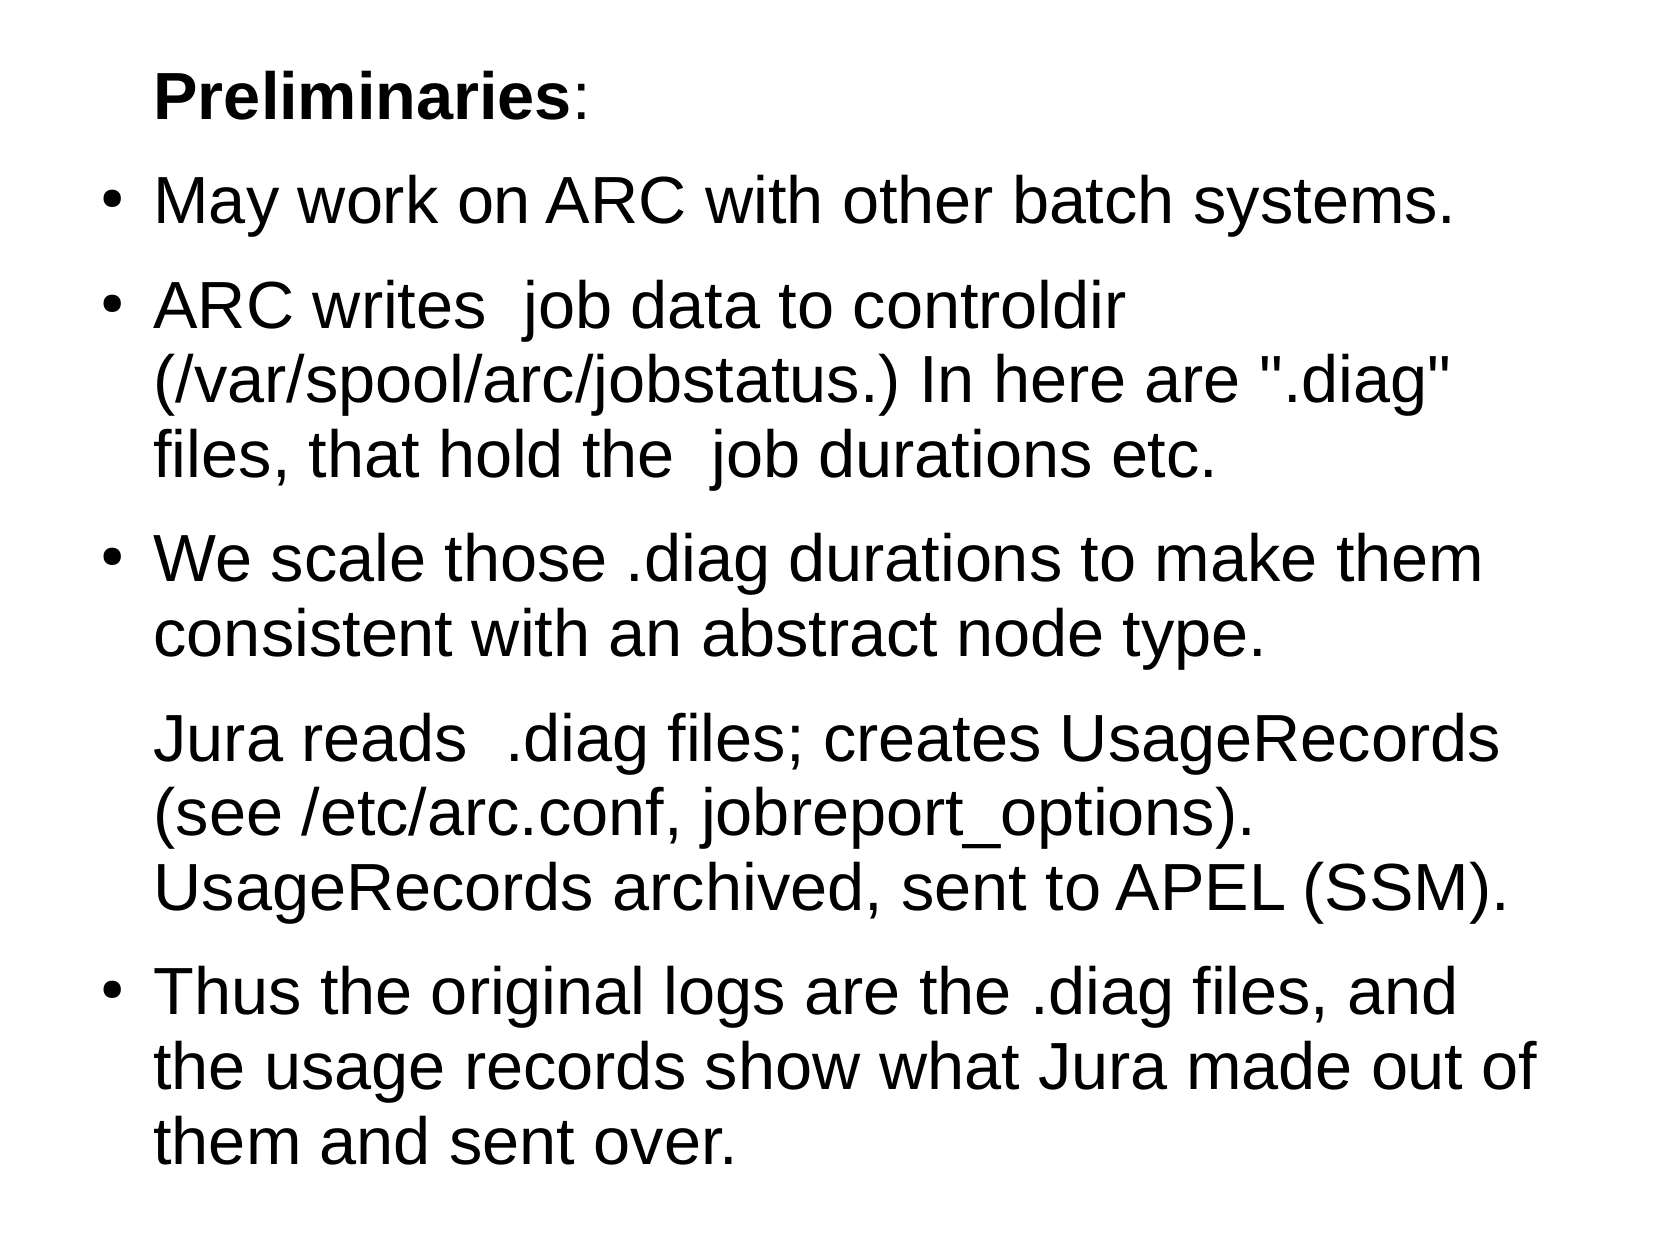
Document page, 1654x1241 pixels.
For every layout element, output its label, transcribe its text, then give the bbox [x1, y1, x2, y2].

list Preliminaries: May work on ARC with other batch systems. ARC writes job data to controldir (/var/spool/arc/jobstatus.) In here are ".diag" files, that hold the job durations etc. We scale those .diag durations to make them consistent with an abstract node type. Jura reads .diag files; creates UsageRecords (see /etc/arc.conf, jobreport_options). UsageRecords archived, sent to APEL (SSM). Thus the original logs are the .diag files, and the usage records show what Jura made out of them and sent over. [82, 59, 1571, 1176]
